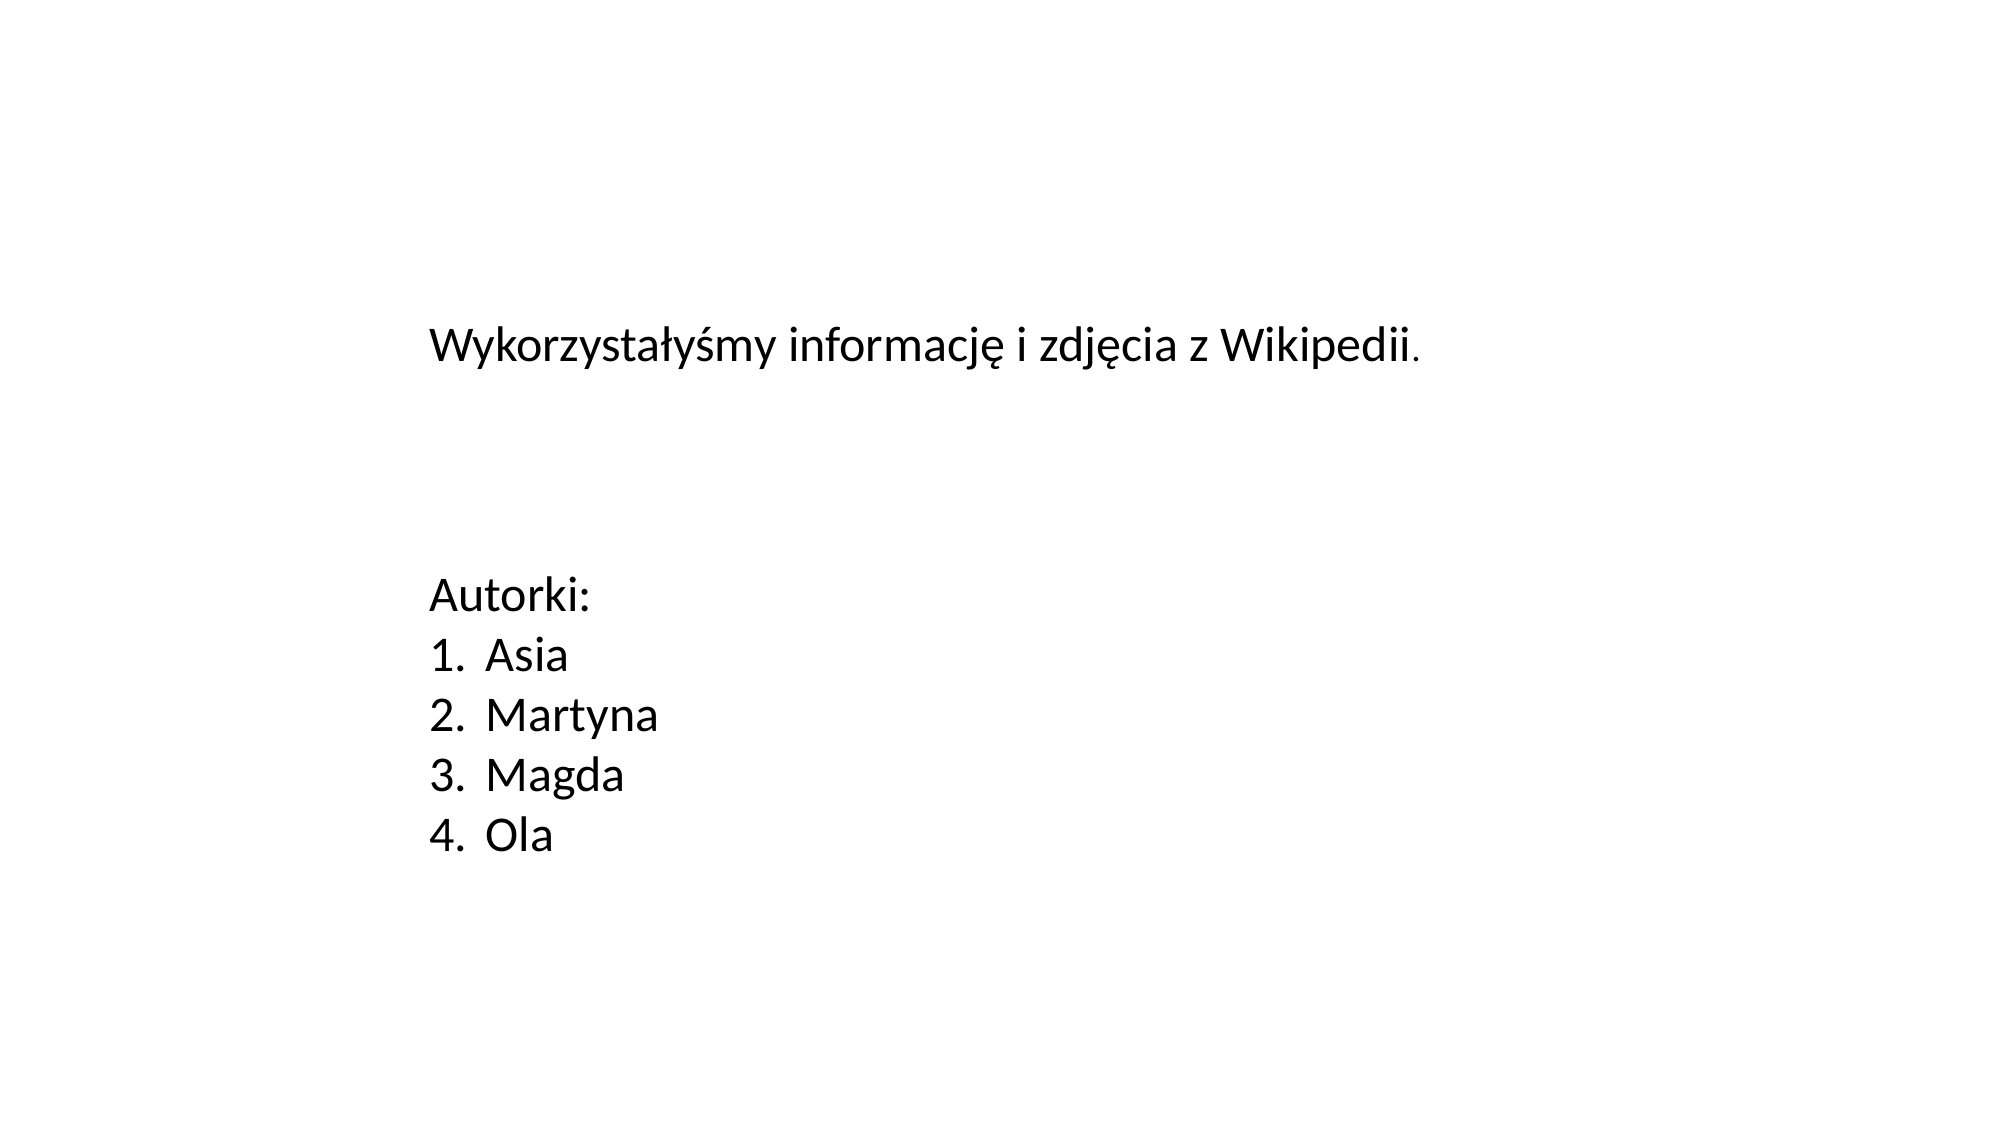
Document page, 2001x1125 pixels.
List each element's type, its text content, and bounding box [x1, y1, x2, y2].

text_box Autorki: Asia Martyna Magda Ola [414, 554, 1256, 873]
text_box Wykorzystałyśmy informację i zdjęcia z Wikipedii. [414, 304, 1553, 381]
